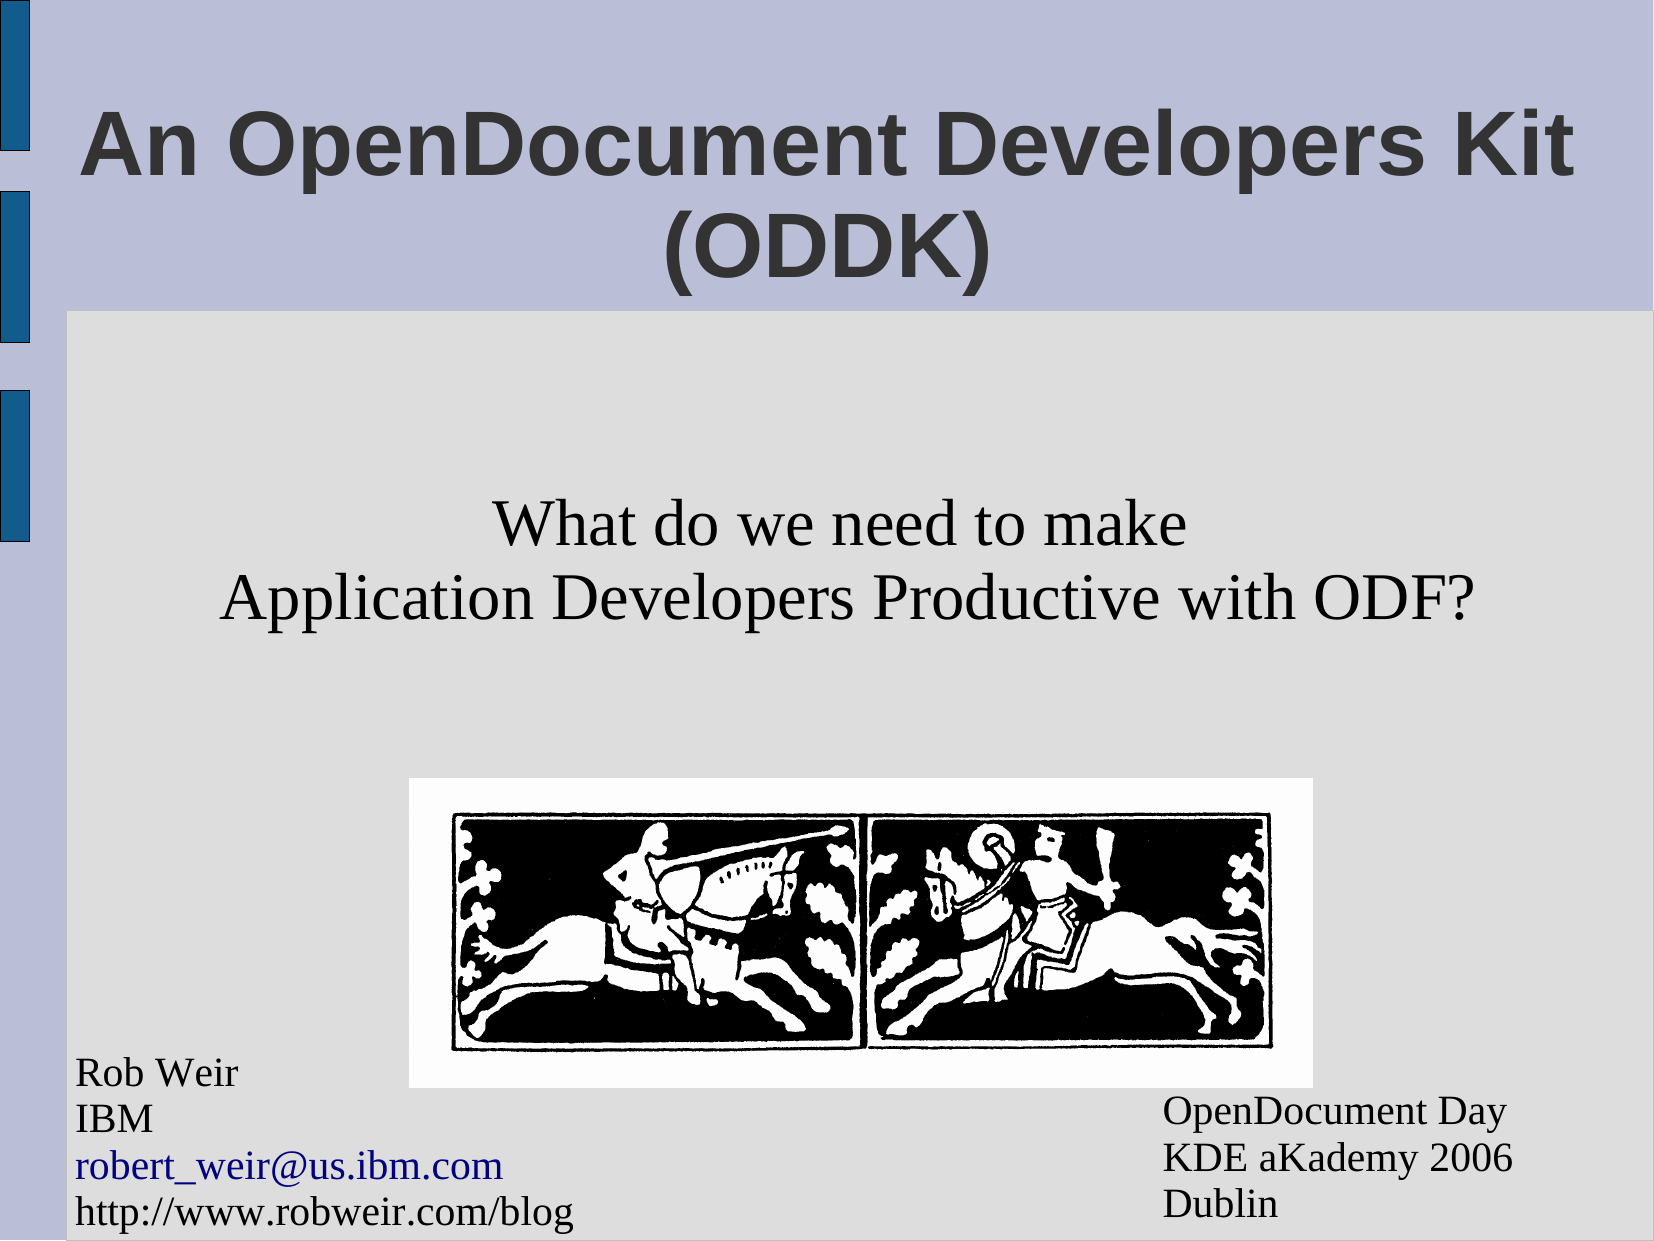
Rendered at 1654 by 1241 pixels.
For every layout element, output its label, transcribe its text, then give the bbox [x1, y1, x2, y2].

picture [409, 778, 1313, 1088]
subtitle What do we need to make Application Developers Productive with ODF? [125, 169, 1538, 951]
text_box OpenDocument Day KDE aKademy 2006 Dublin [1162, 1087, 1514, 1229]
text_box Rob Weir IBM robert_weir@us.ibm.com http://www.robweir.com/blog [75, 1049, 575, 1238]
title An OpenDocument Developers Kit (ODDK) [78, 91, 1577, 299]
